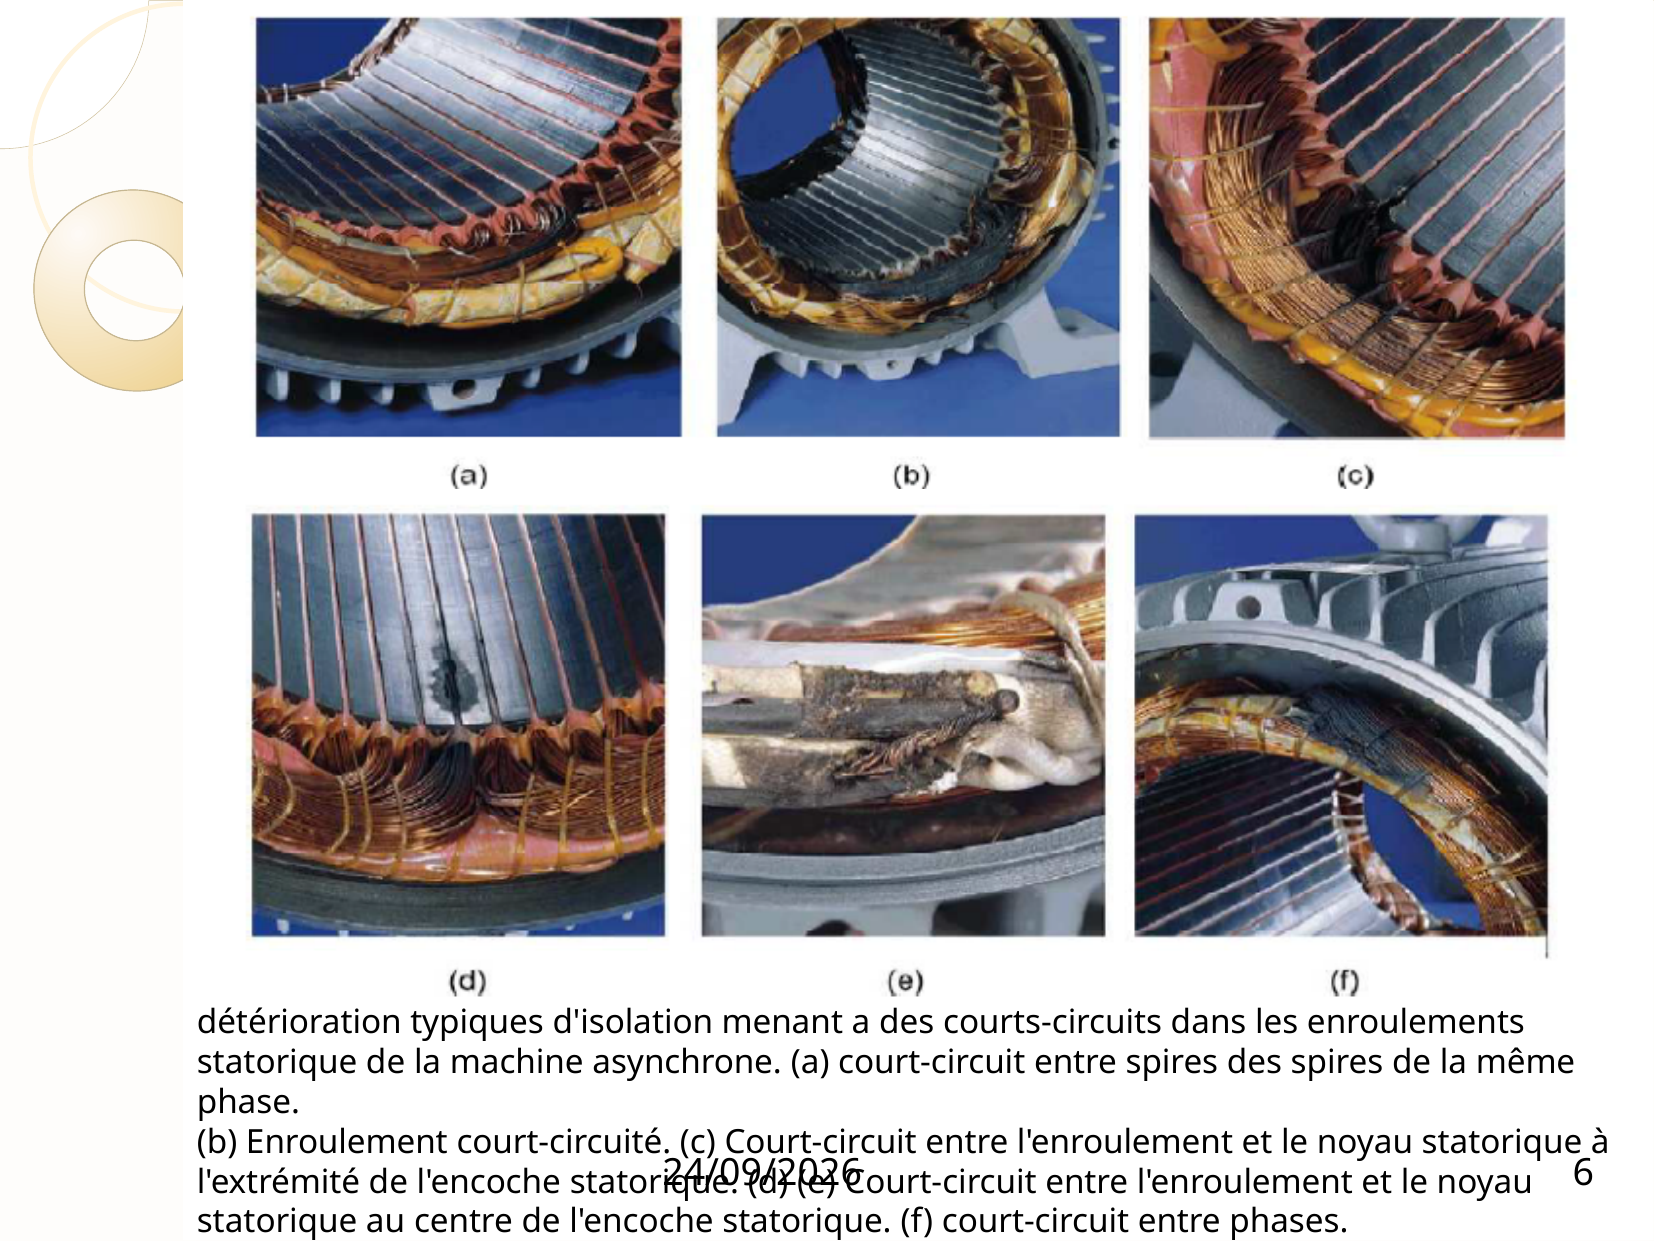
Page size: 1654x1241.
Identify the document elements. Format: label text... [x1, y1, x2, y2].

picture [227, 0, 1595, 992]
text_box détérioration typiques d'isolation menant a des courts-circuits dans les enroulements statorique de la machine asynchrone. (a) court-circuit entre spires des spires de la même phase. (b) Enroulement court-circuité. (c) Court-circuit entre l'enroulement et le noyau statorique à l'extrémité de l'encoche statorique. (d) (e) Court-circuit entre l'enroulement et le noyau statorique au centre de l'encoche statorique. (f) court-circuit entre phases. [182, 992, 1654, 1241]
slide_number <numéro> [1557, 1140, 1641, 1227]
slide_number 02/07/2018 [647, 1140, 1034, 1227]
